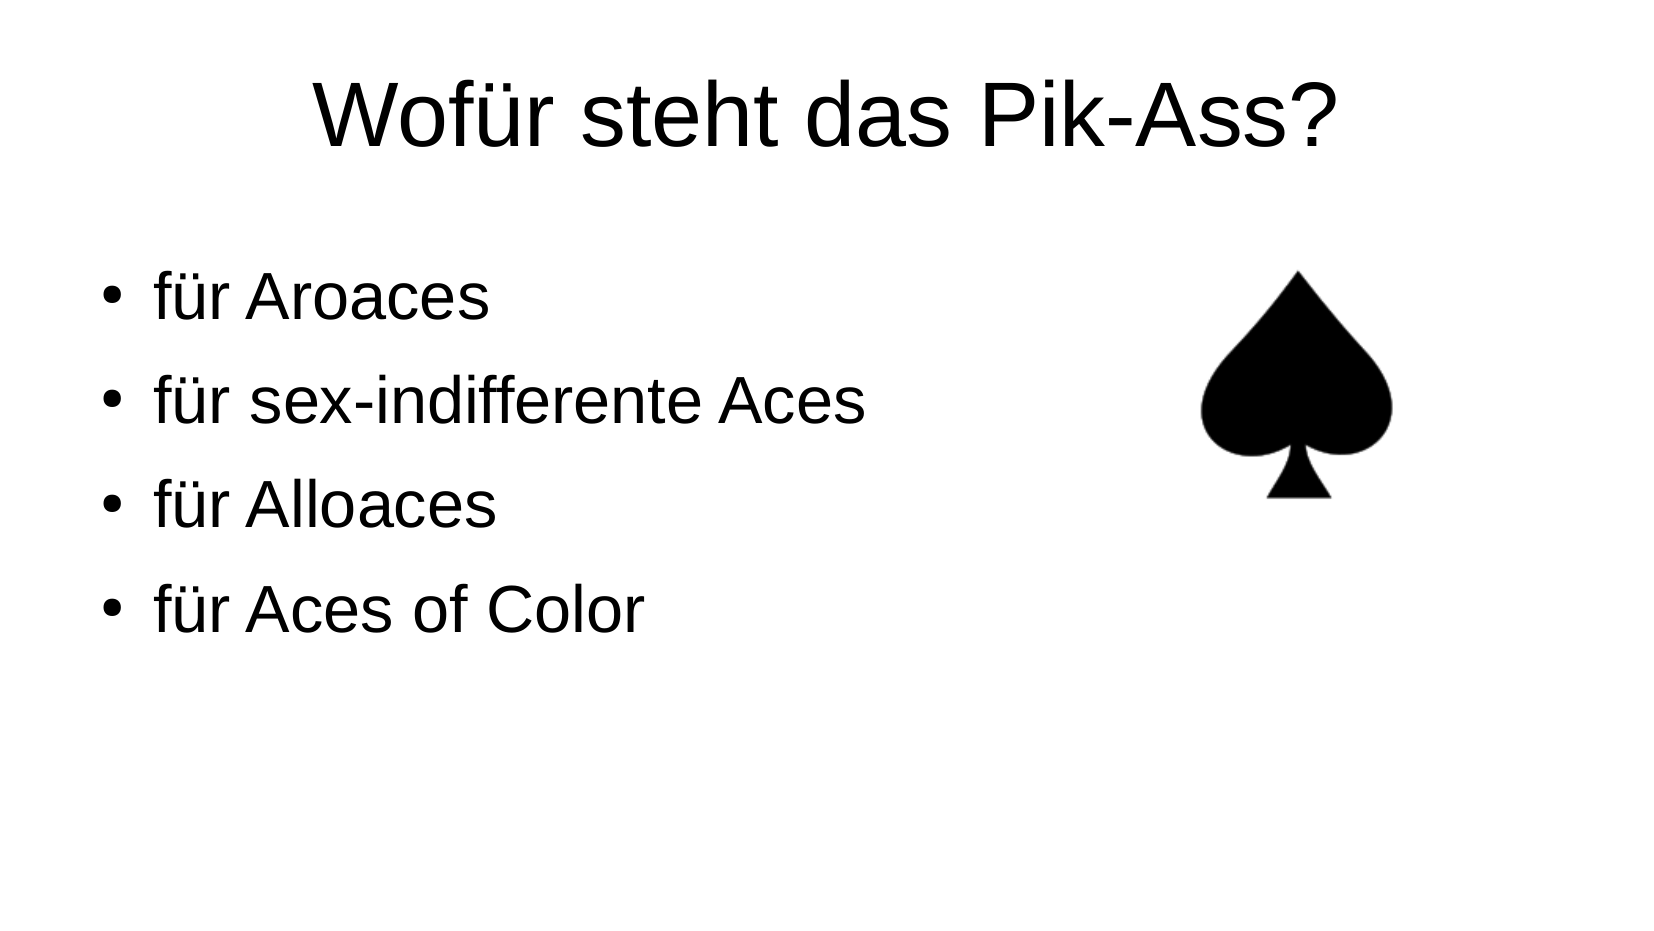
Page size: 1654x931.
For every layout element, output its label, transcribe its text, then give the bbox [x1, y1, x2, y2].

list für Aroaces für sex-indifferente Aces für Alloaces für Aces of Color [82, 258, 1571, 799]
picture [1176, 231, 1418, 532]
title Wofür steht das Pik-Ass? [82, 37, 1571, 193]
